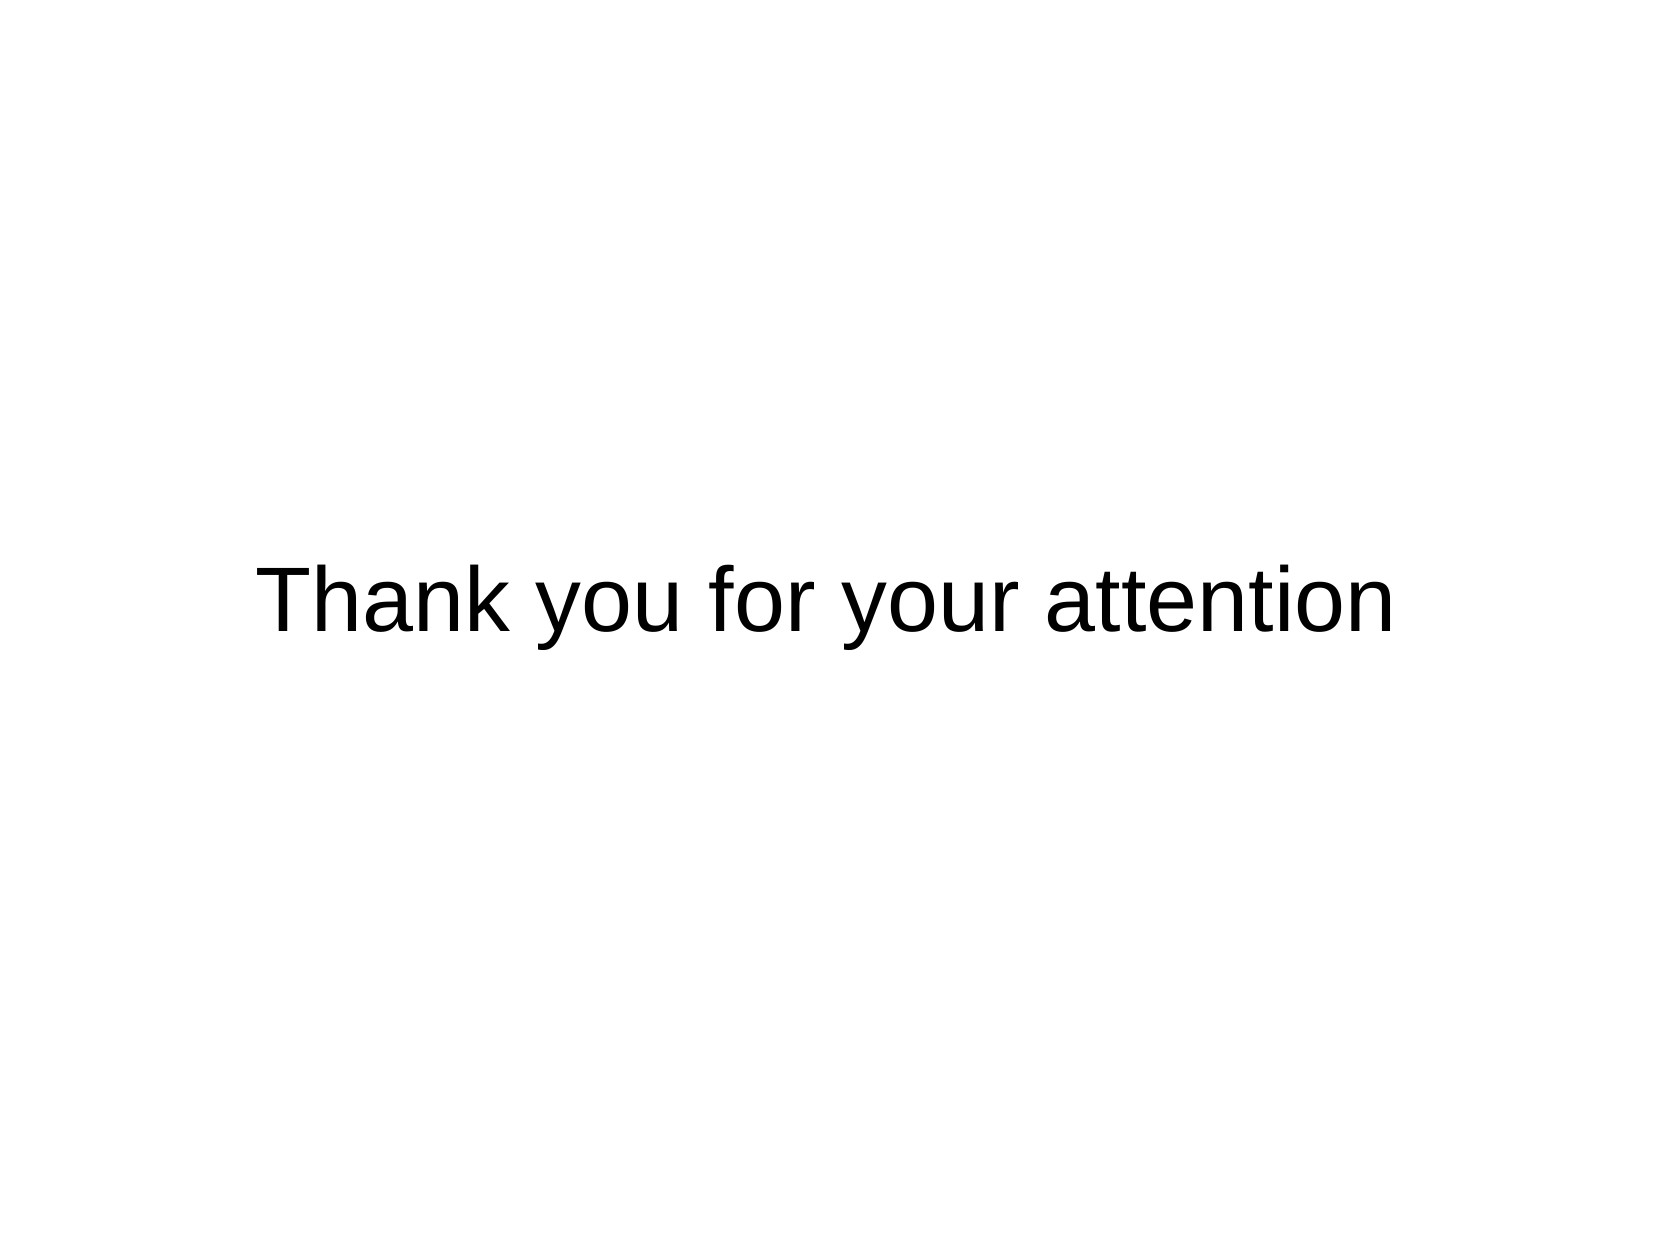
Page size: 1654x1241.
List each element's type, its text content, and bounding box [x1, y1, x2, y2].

title Thank you for your attention [82, 496, 1571, 704]
